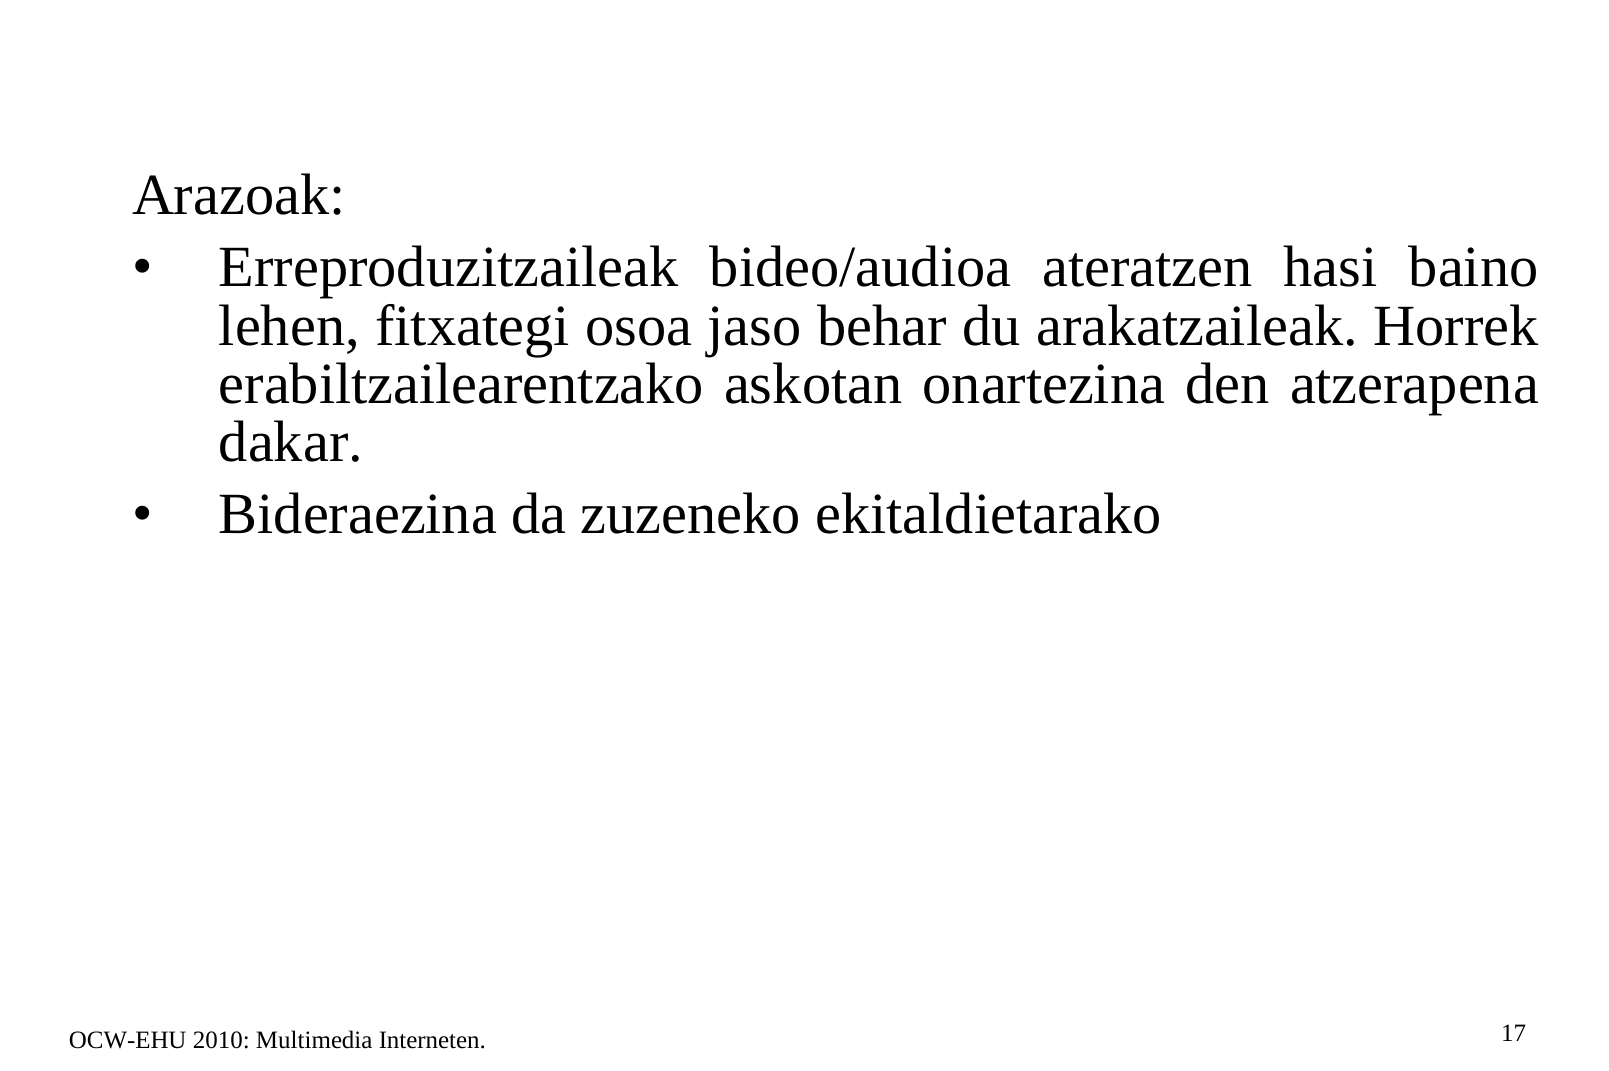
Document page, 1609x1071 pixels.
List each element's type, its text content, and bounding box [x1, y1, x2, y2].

list Arazoak: Erreproduzitzaileak bideo/audioa ateratzen hasi baino lehen, fitxategi osoa jaso behar du arakatzaileak. Horrek erabiltzailearentzako askotan onartezina den atzerapena dakar. Bideraezina da zuzeneko ekitaldietarako [41, 160, 1555, 999]
